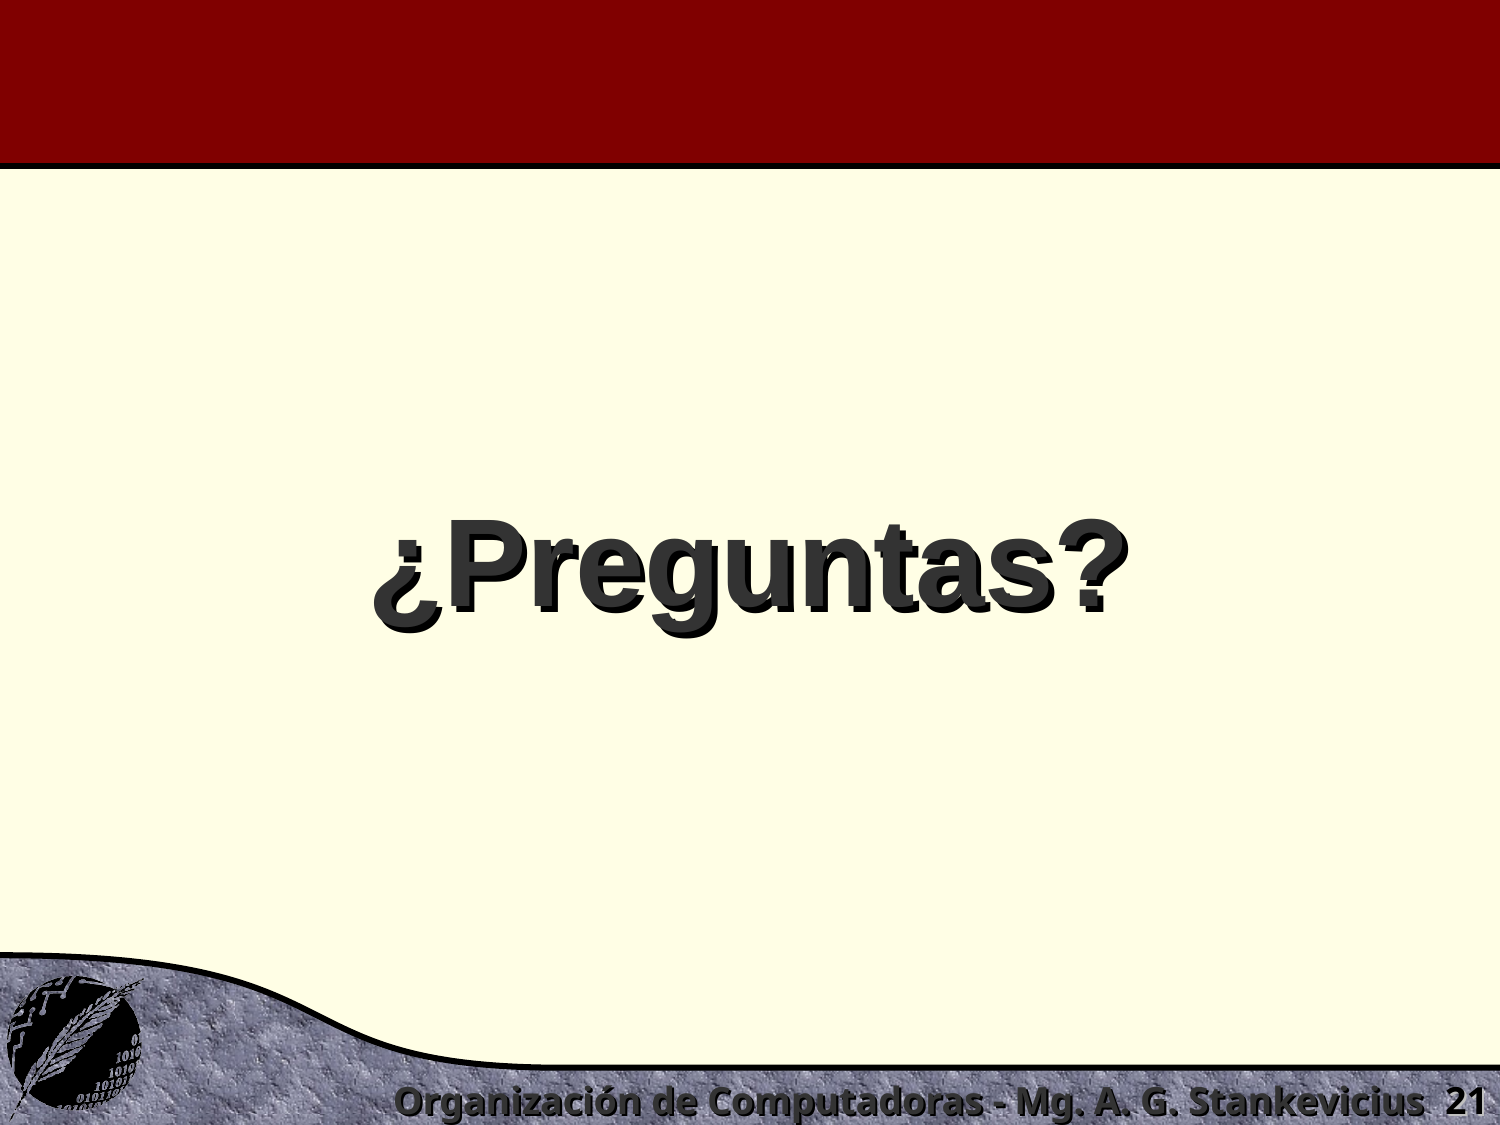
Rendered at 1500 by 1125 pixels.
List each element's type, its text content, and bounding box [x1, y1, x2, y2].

picture [448, 1100, 455, 1110]
picture [802, 1100, 806, 1110]
subtitle ¿Preguntas? [11, 192, 1486, 935]
picture [0, 959, 1500, 1125]
picture [1058, 1100, 1065, 1110]
